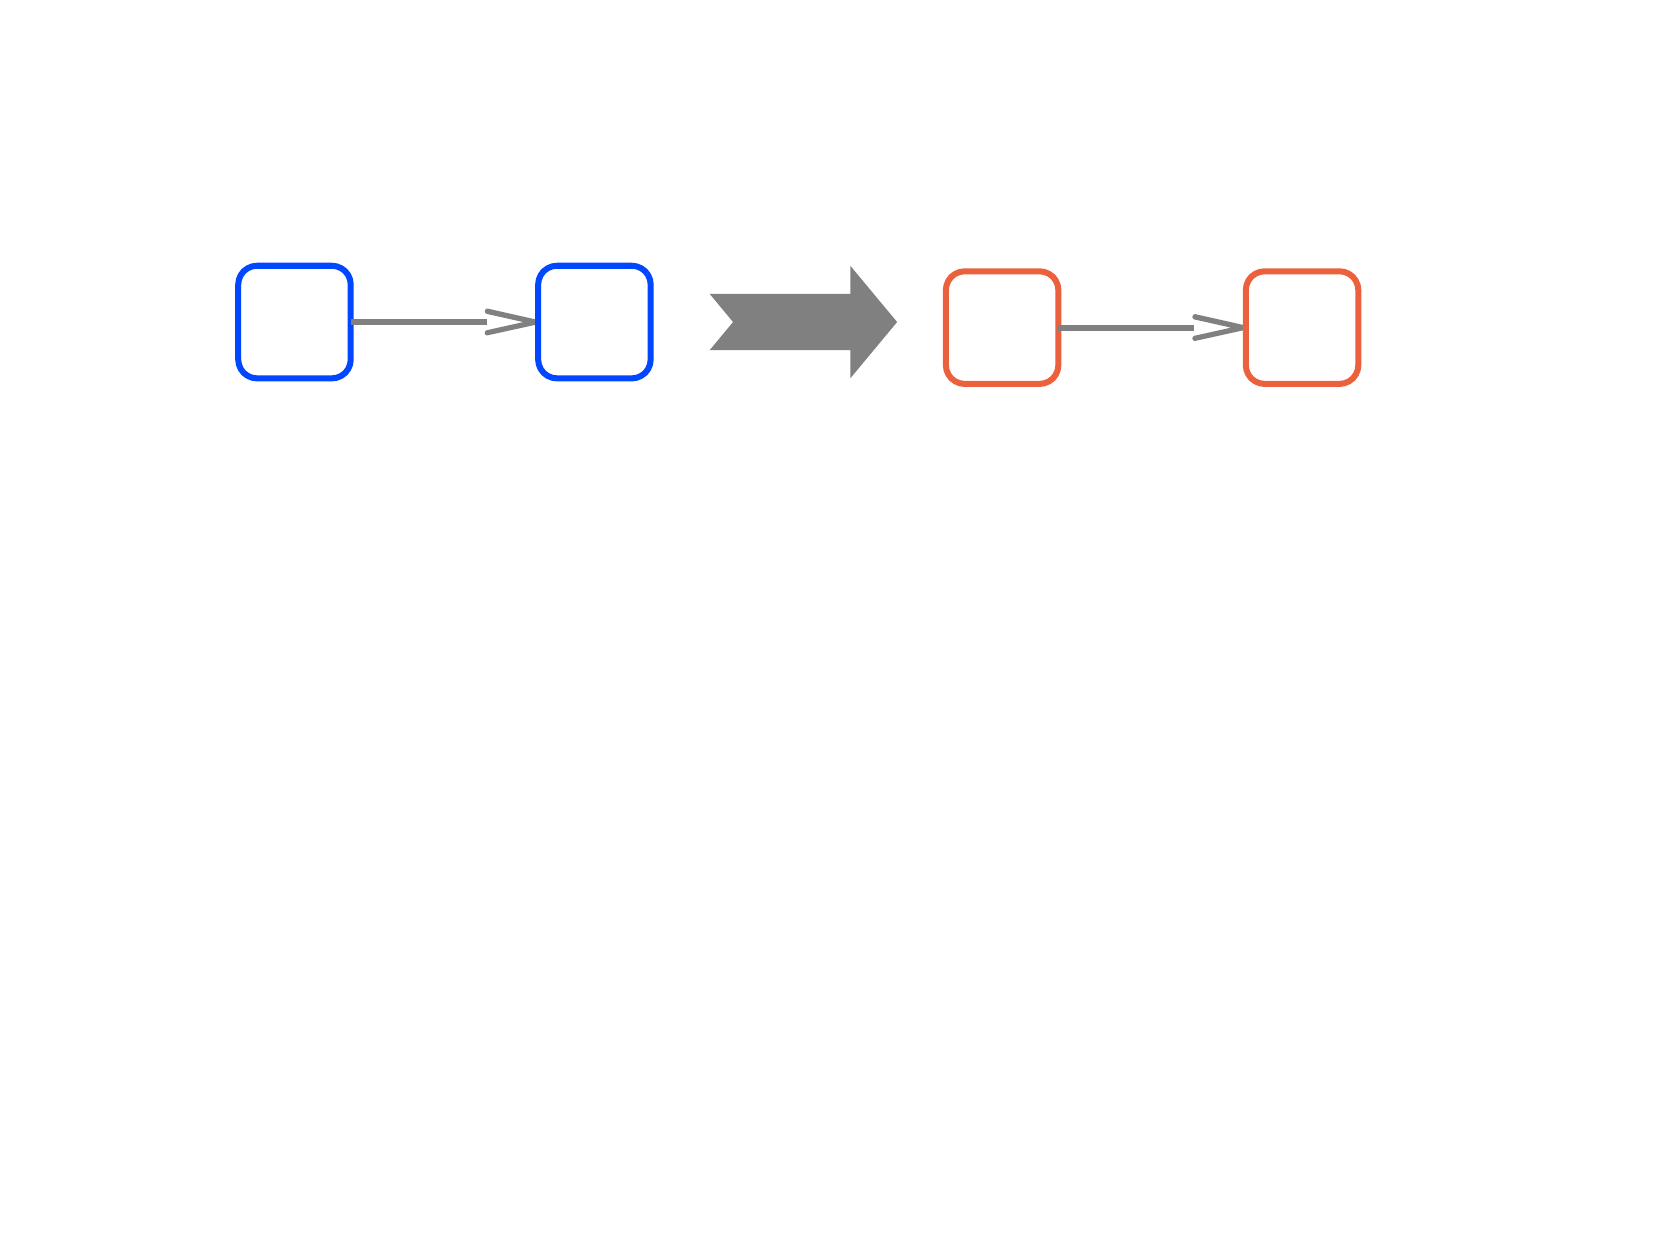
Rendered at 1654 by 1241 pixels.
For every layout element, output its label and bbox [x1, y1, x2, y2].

text_box [709, 265, 898, 379]
